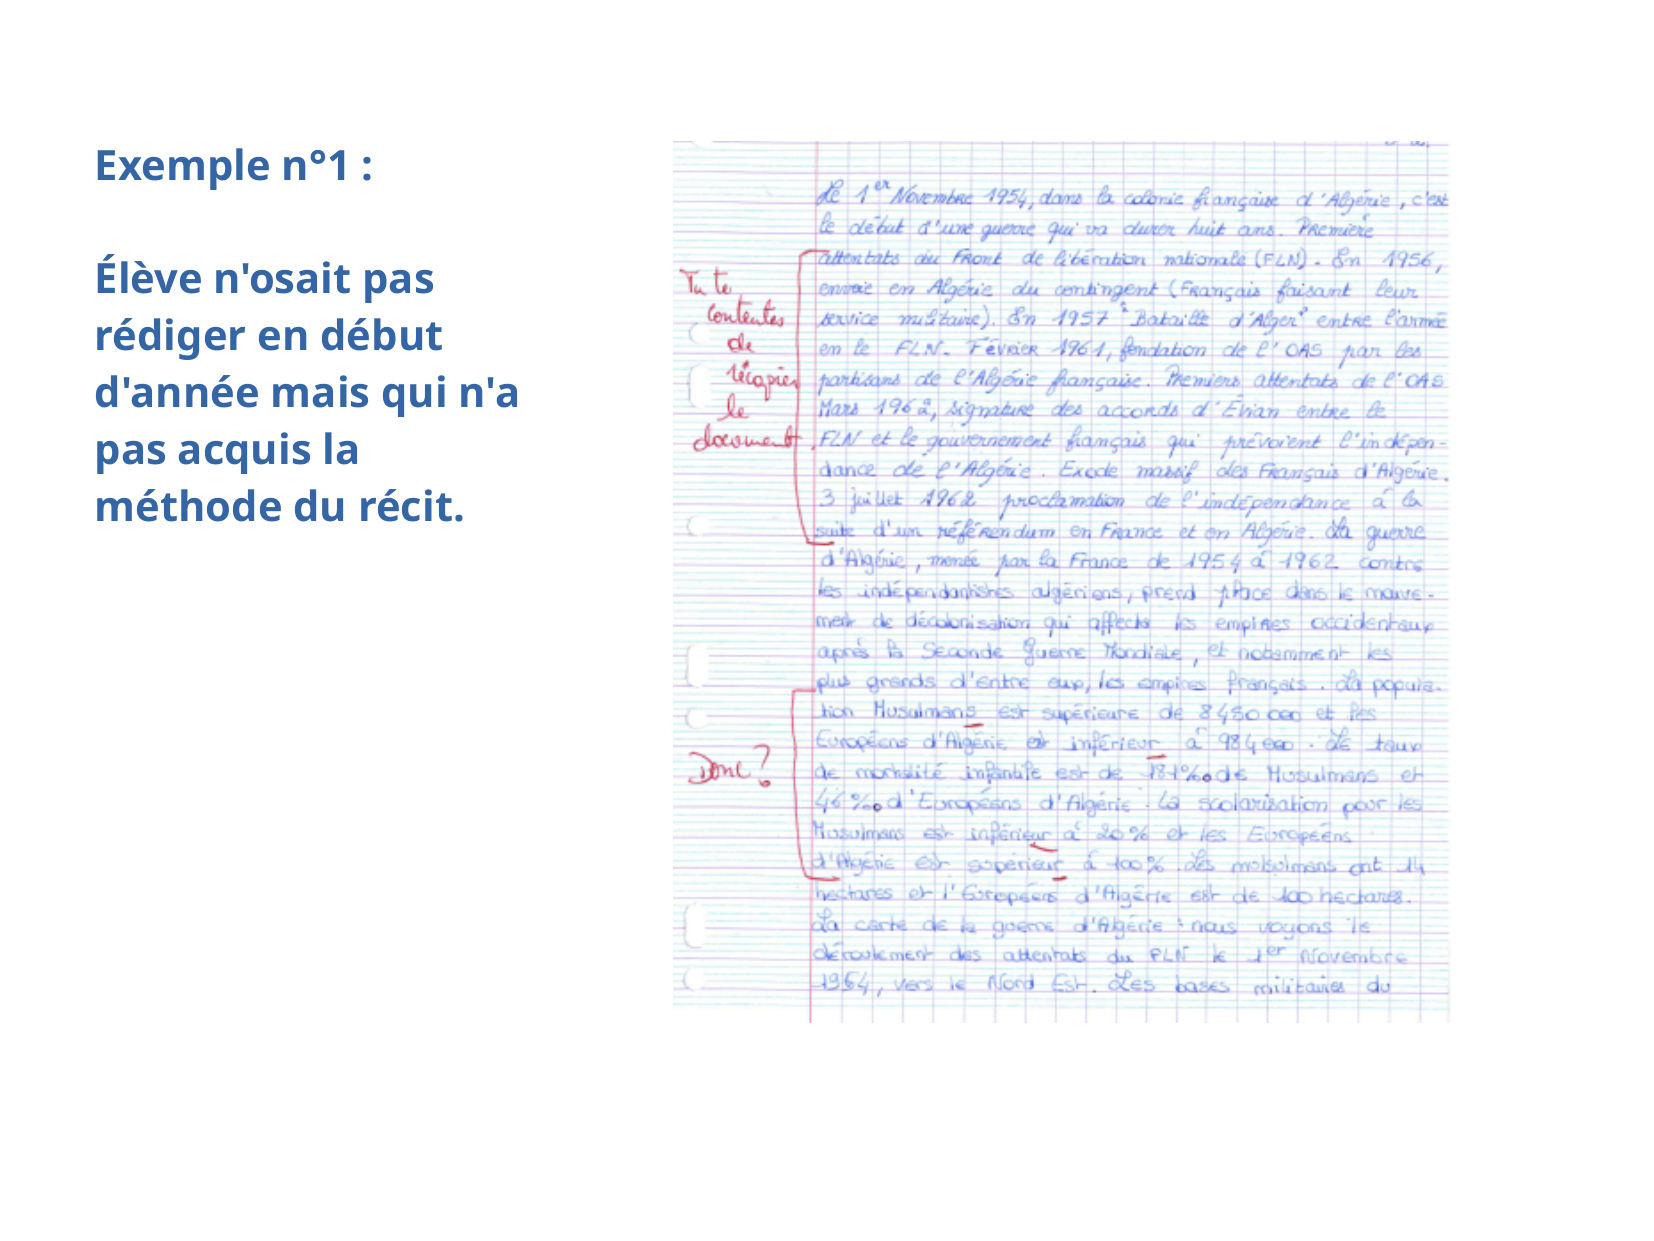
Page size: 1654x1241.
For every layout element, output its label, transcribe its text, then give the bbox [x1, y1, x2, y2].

picture [673, 141, 1452, 1023]
title Exemple n°1 : Élève n'osait pas rédiger en début d'année mais qui n'a pas acquis la méthode du récit. [94, 135, 532, 543]
